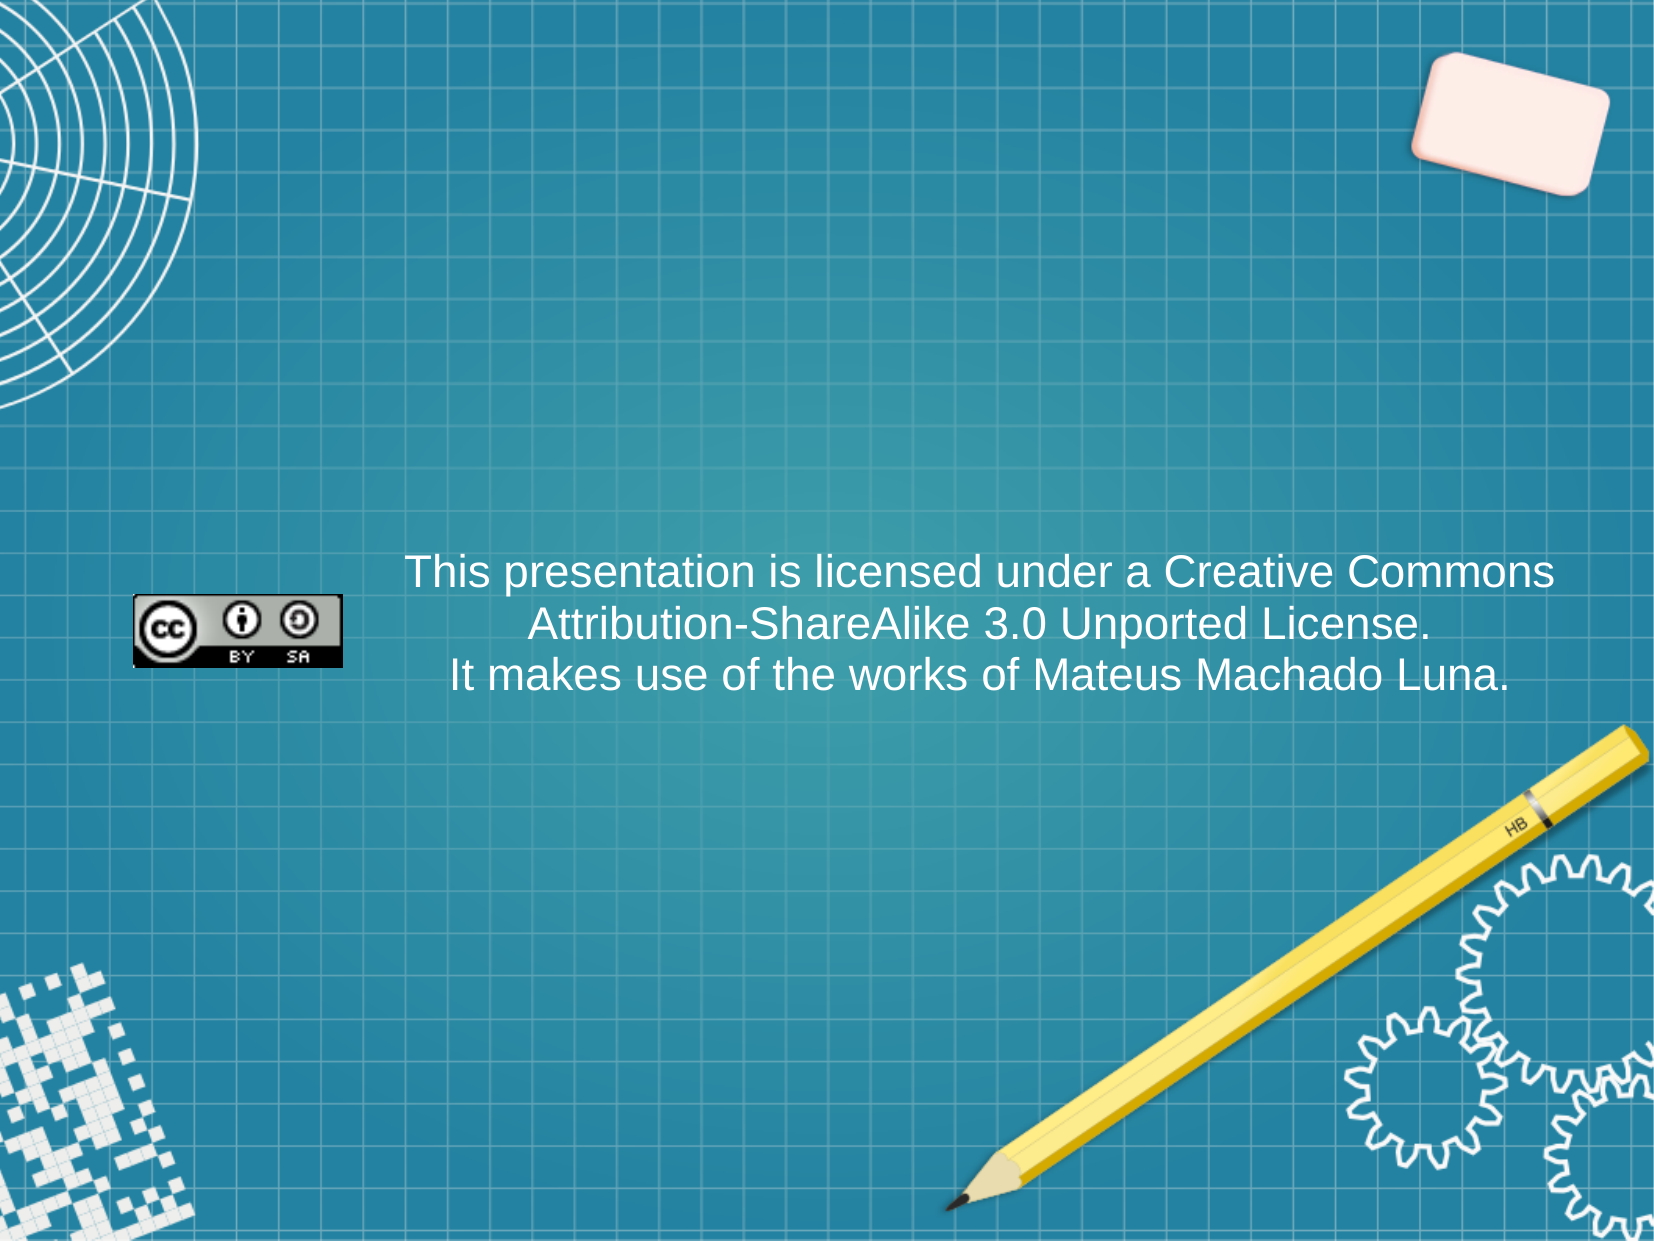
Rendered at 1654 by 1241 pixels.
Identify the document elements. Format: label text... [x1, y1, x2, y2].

title This presentation is licensed under a Creative Commons Attribution-ShareAlike 3.0 Unported License. It makes use of the works of Mateus Machado Luna. [389, 519, 1571, 727]
picture [0, 0, 1654, 1241]
